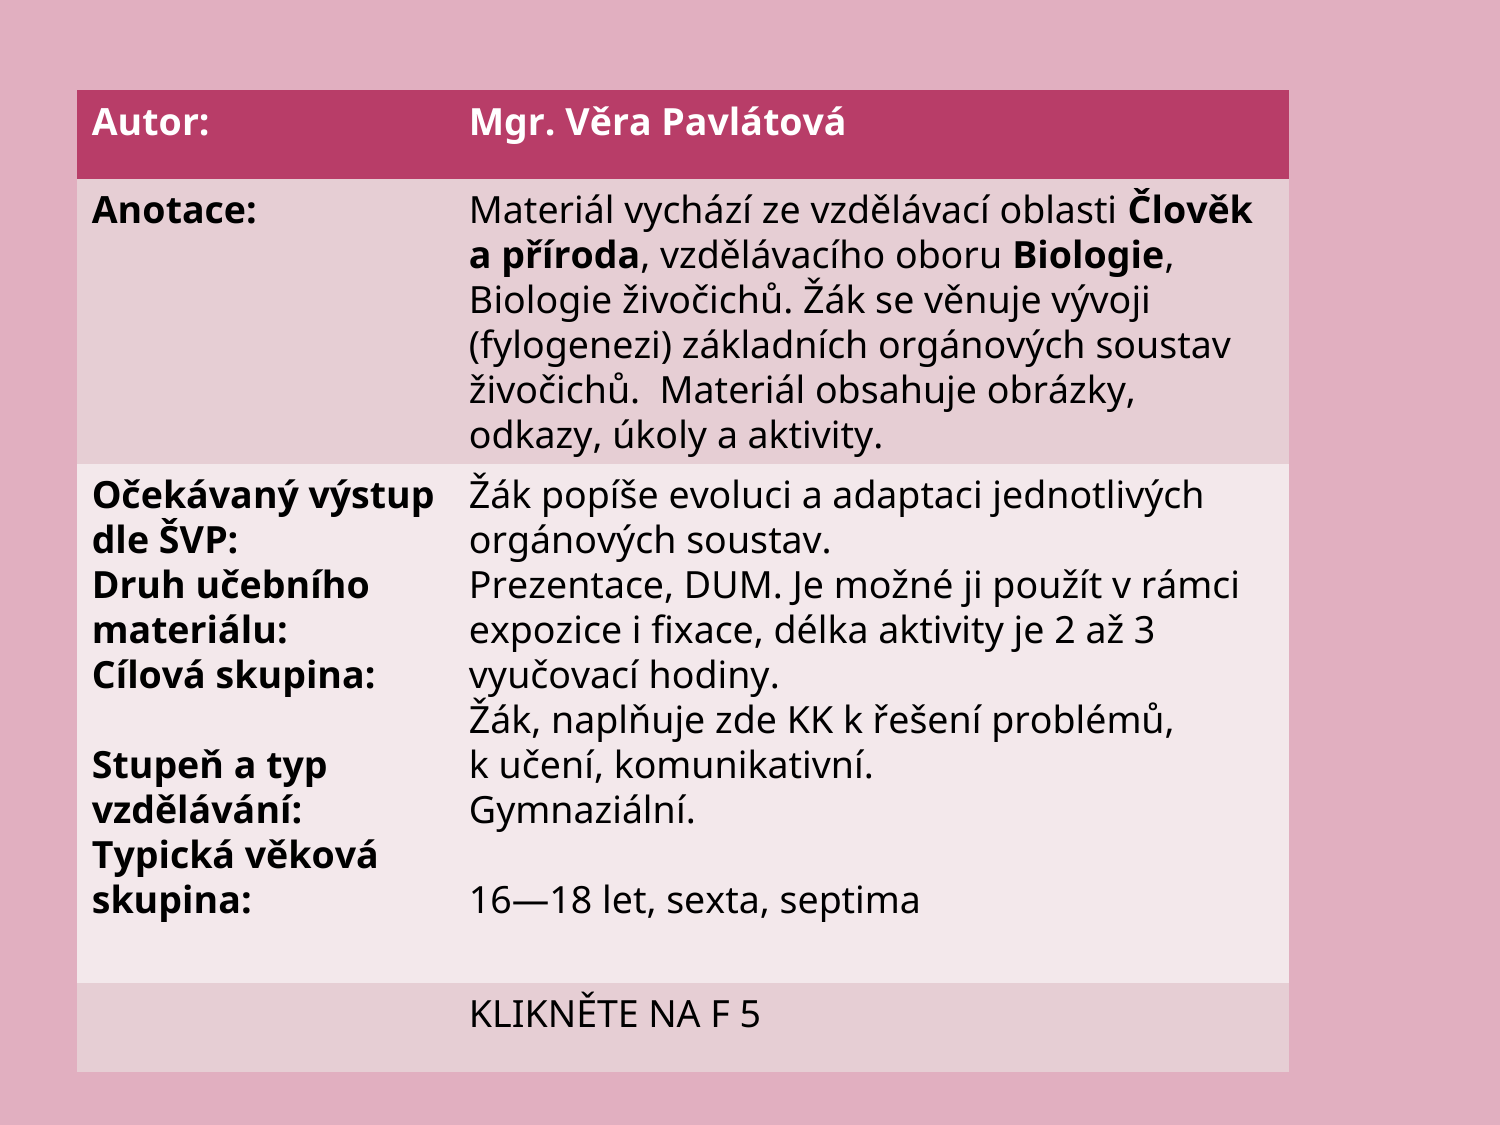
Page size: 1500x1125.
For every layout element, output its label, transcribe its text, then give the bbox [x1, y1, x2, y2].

table_cell KLIKNĚTE NA F 5 [454, 983, 1289, 1072]
table_cell Očekávaný výstup dle ŠVP: Druh učebního materiálu: Cílová skupina: Stupeň a typ vzdělávání: Typická věková skupina: [77, 464, 454, 983]
table_cell [77, 983, 454, 1072]
table_cell Anotace: [77, 179, 454, 464]
table_cell Žák popíše evoluci a adaptaci jednotlivých orgánových soustav. Prezentace, DUM. Je možné ji použít v rámci expozice i fixace, délka aktivity je 2 až 3 vyučovací hodiny. Žák, naplňuje zde KK k řešení problémů, k učení, komunikativní. Gymnaziální. 16—18 let, sexta, septima [454, 464, 1289, 983]
table_cell Materiál vychází ze vzdělávací oblasti Člověk a příroda, vzdělávacího oboru Biologie, Biologie živočichů. Žák se věnuje vývoji (fylogenezi) základních orgánových soustav živočichů. Materiál obsahuje obrázky, odkazy, úkoly a aktivity. [454, 179, 1289, 464]
table_header Mgr. Věra Pavlátová [454, 90, 1289, 179]
table_header Autor: [77, 90, 454, 179]
